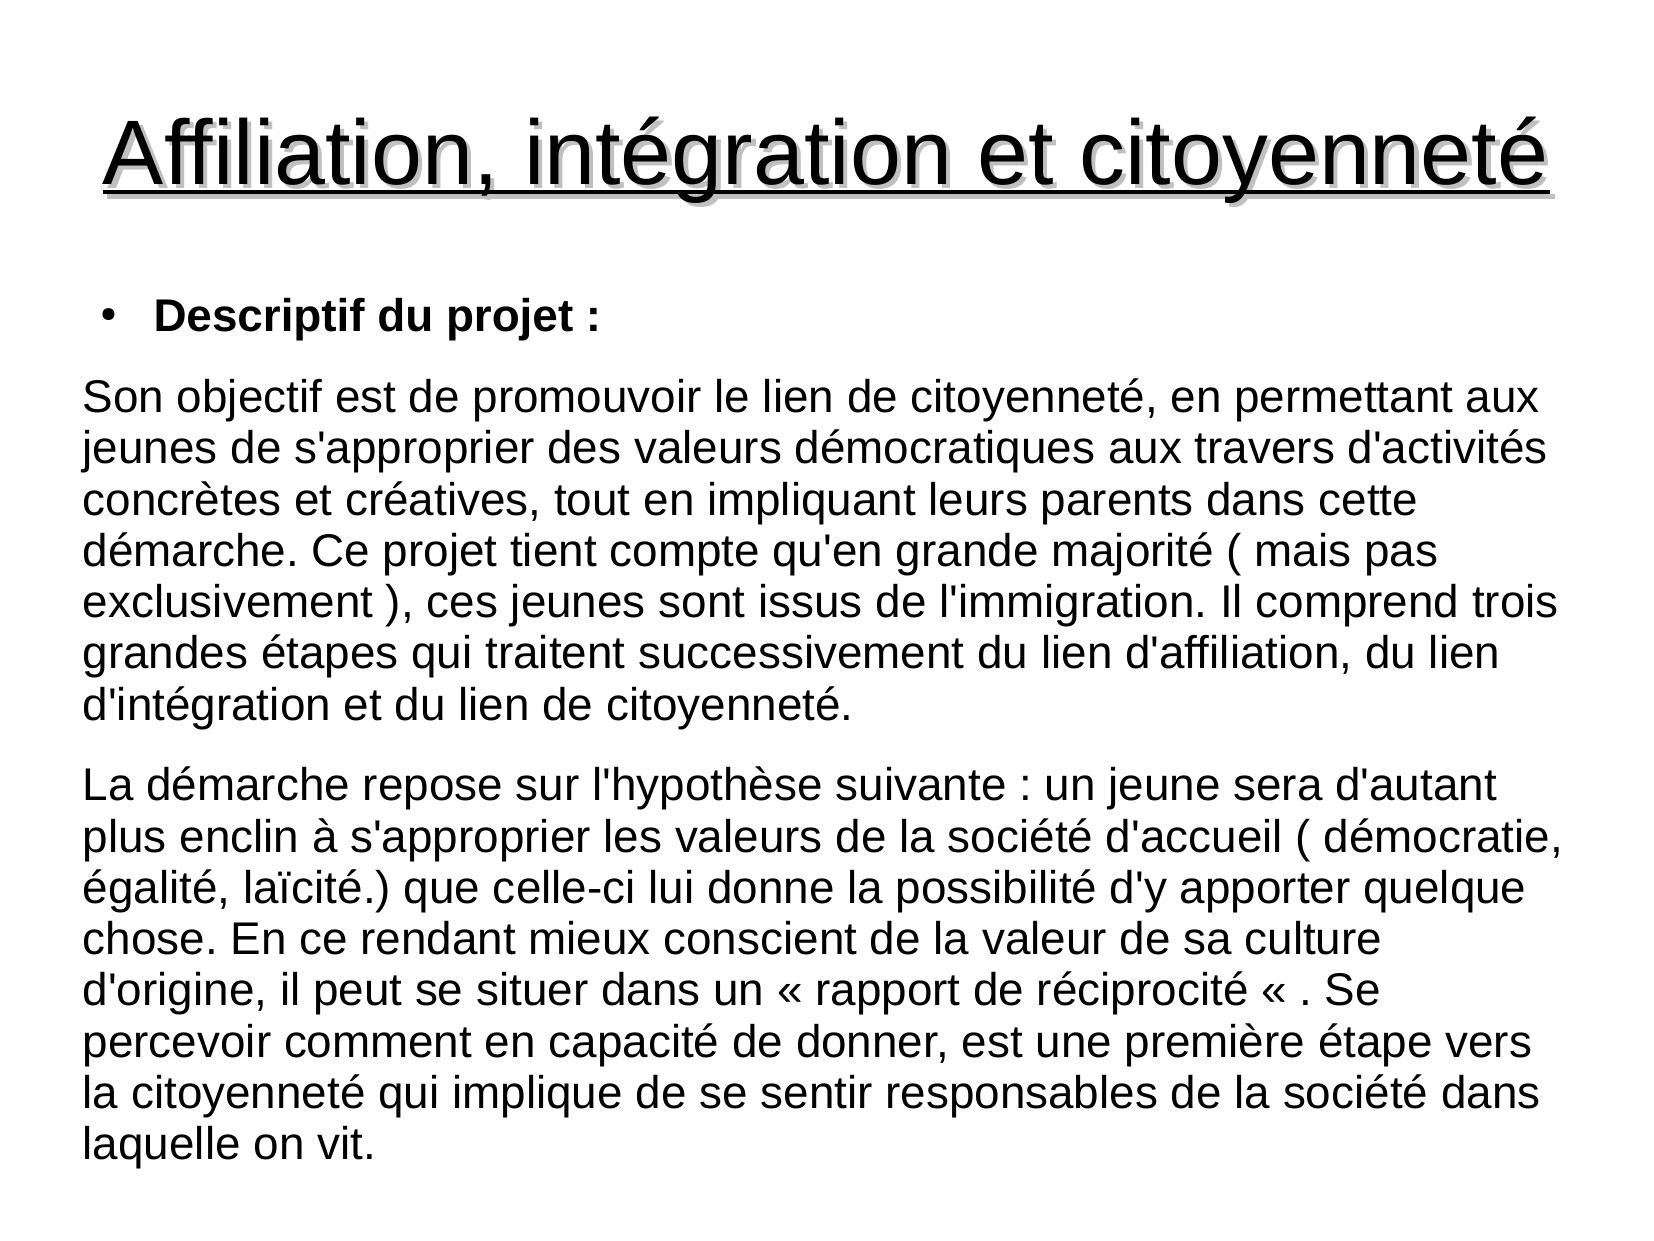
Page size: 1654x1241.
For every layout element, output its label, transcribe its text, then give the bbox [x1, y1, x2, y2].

title Affiliation, intégration et citoyenneté [82, 56, 1571, 250]
list Descriptif du projet : Son objectif est de promouvoir le lien de citoyenneté, en permettant aux jeunes de s'approprier des valeurs démocratiques aux travers d'activités concrètes et créatives, tout en impliquant leurs parents dans cette démarche. Ce projet tient compte qu'en grande majorité ( mais pas exclusivement ), ces jeunes sont issus de l'immigration. Il comprend trois grandes étapes qui traitent successivement du lien d'affiliation, du lien d'intégration et du lien de citoyenneté. La démarche repose sur l'hypothèse suivante : un jeune sera d'autant plus enclin à s'approprier les valeurs de la société d'accueil ( démocratie, égalité, laïcité.) que celle-ci lui donne la possibilité d'y apporter quelque chose. En ce rendant mieux conscient de la valeur de sa culture d'origine, il peut se situer dans un « rapport de réciprocité « . Se percevoir comment en capacité de donner, est une première étape vers la citoyenneté qui implique de se sentir responsables de la société dans laquelle on vit. [82, 290, 1571, 1167]
